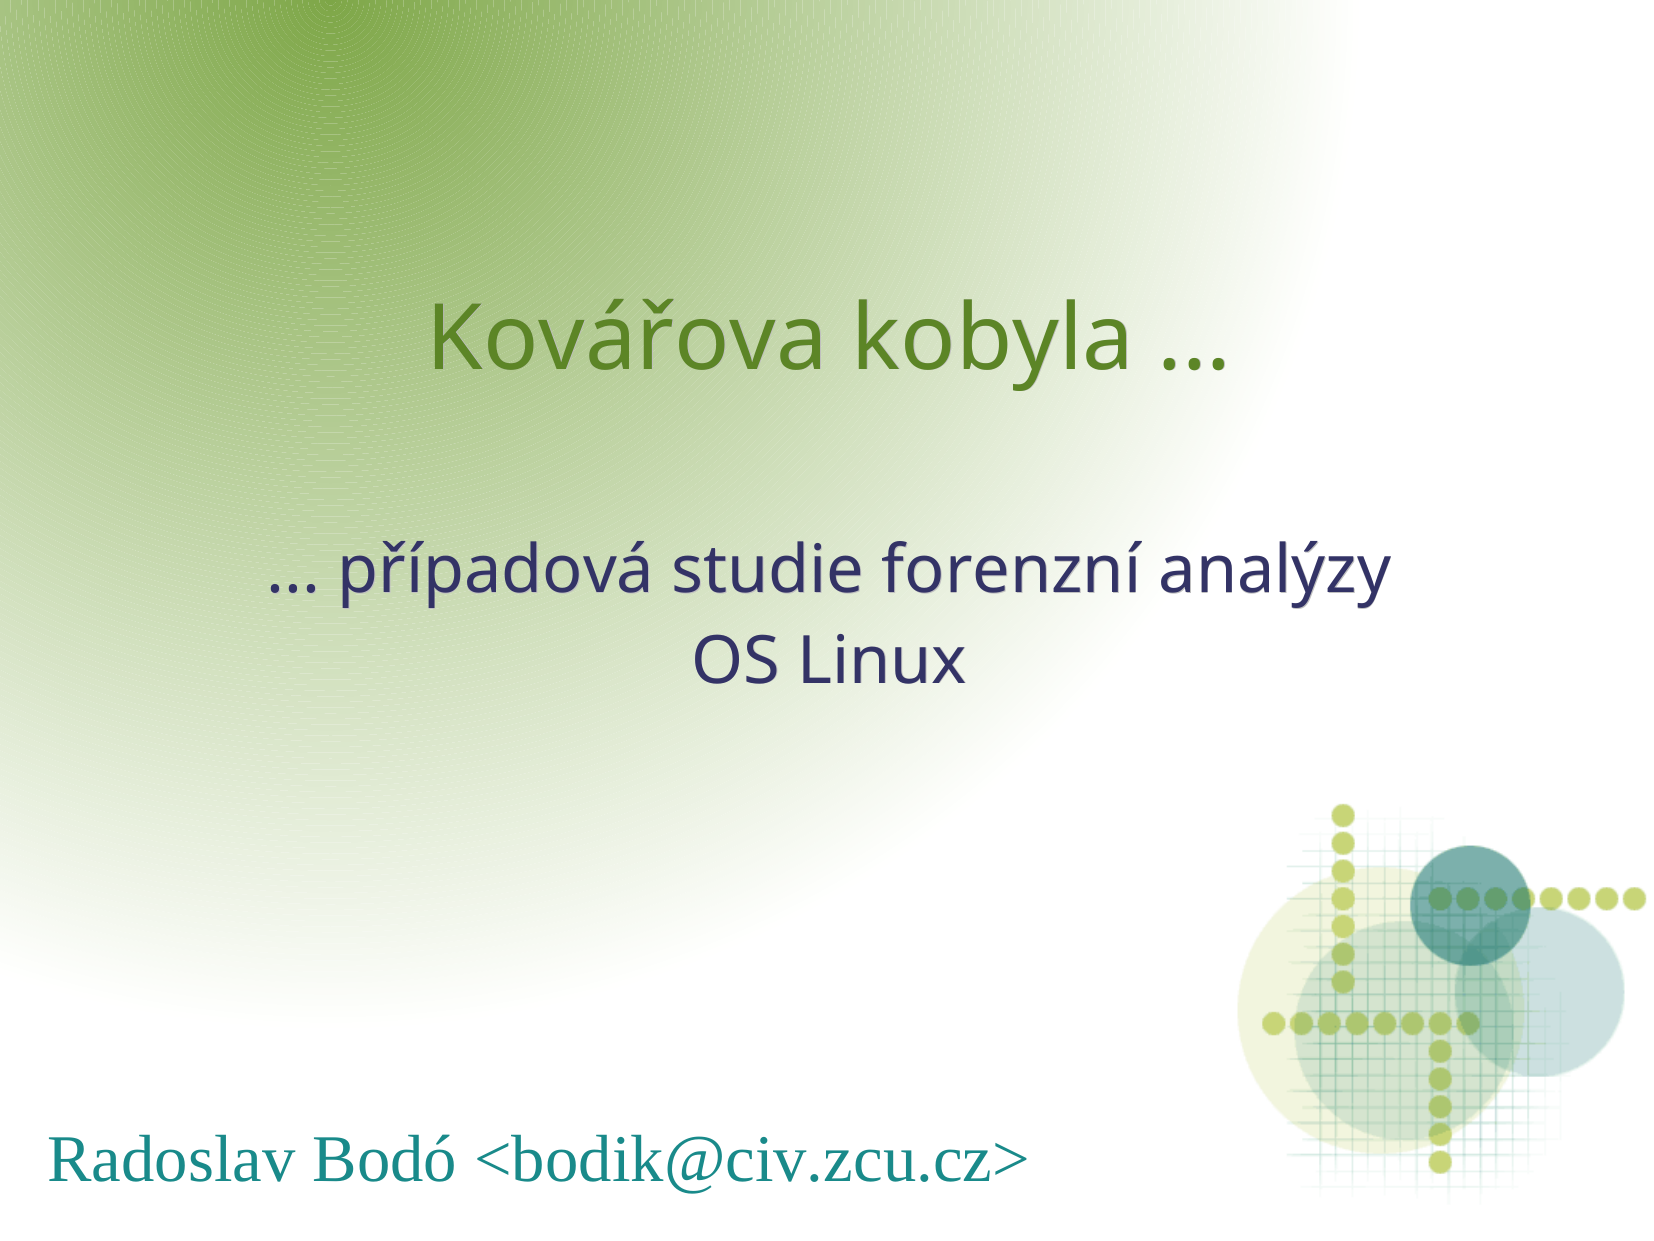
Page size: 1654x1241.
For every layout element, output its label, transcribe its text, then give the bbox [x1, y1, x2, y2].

picture [1224, 792, 1654, 1211]
title Kovářova kobyla ... ... případová studie forenzní analýzy OS Linux [123, 302, 1536, 672]
list Radoslav Bodó <bodik@civ.zcu.cz> [29, 1122, 1359, 1211]
